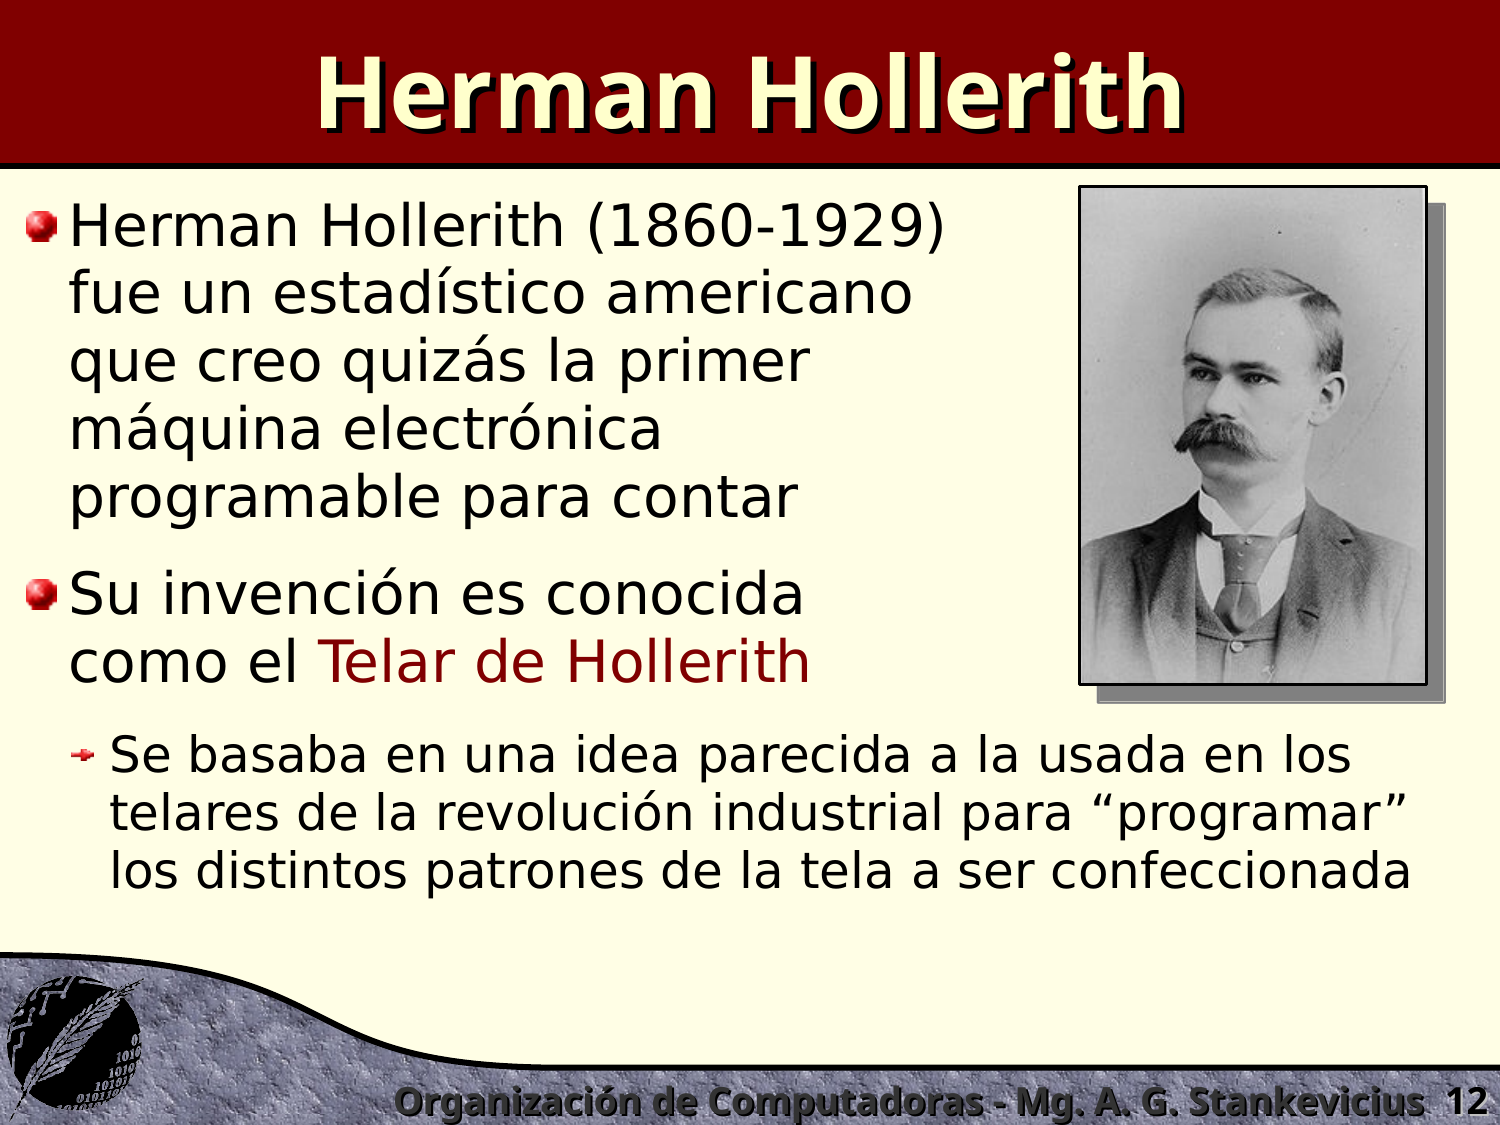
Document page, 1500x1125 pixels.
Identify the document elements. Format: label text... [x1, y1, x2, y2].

picture [1058, 1100, 1065, 1110]
picture [1081, 187, 1426, 683]
title Herman Hollerith [15, 5, 1485, 160]
picture [448, 1100, 455, 1110]
picture [0, 959, 1500, 1125]
list Herman Hollerith (1860-1929) fue un estadístico americano que creo quizás la primer máquina electrónica programable para contar Su invención es conocida como el Telar de Hollerith Se basaba en una idea parecida a la usada en los telares de la revolución industrial para “programar” los distintos patrones de la tela a ser confeccionada [11, 192, 1486, 935]
picture [802, 1100, 806, 1110]
